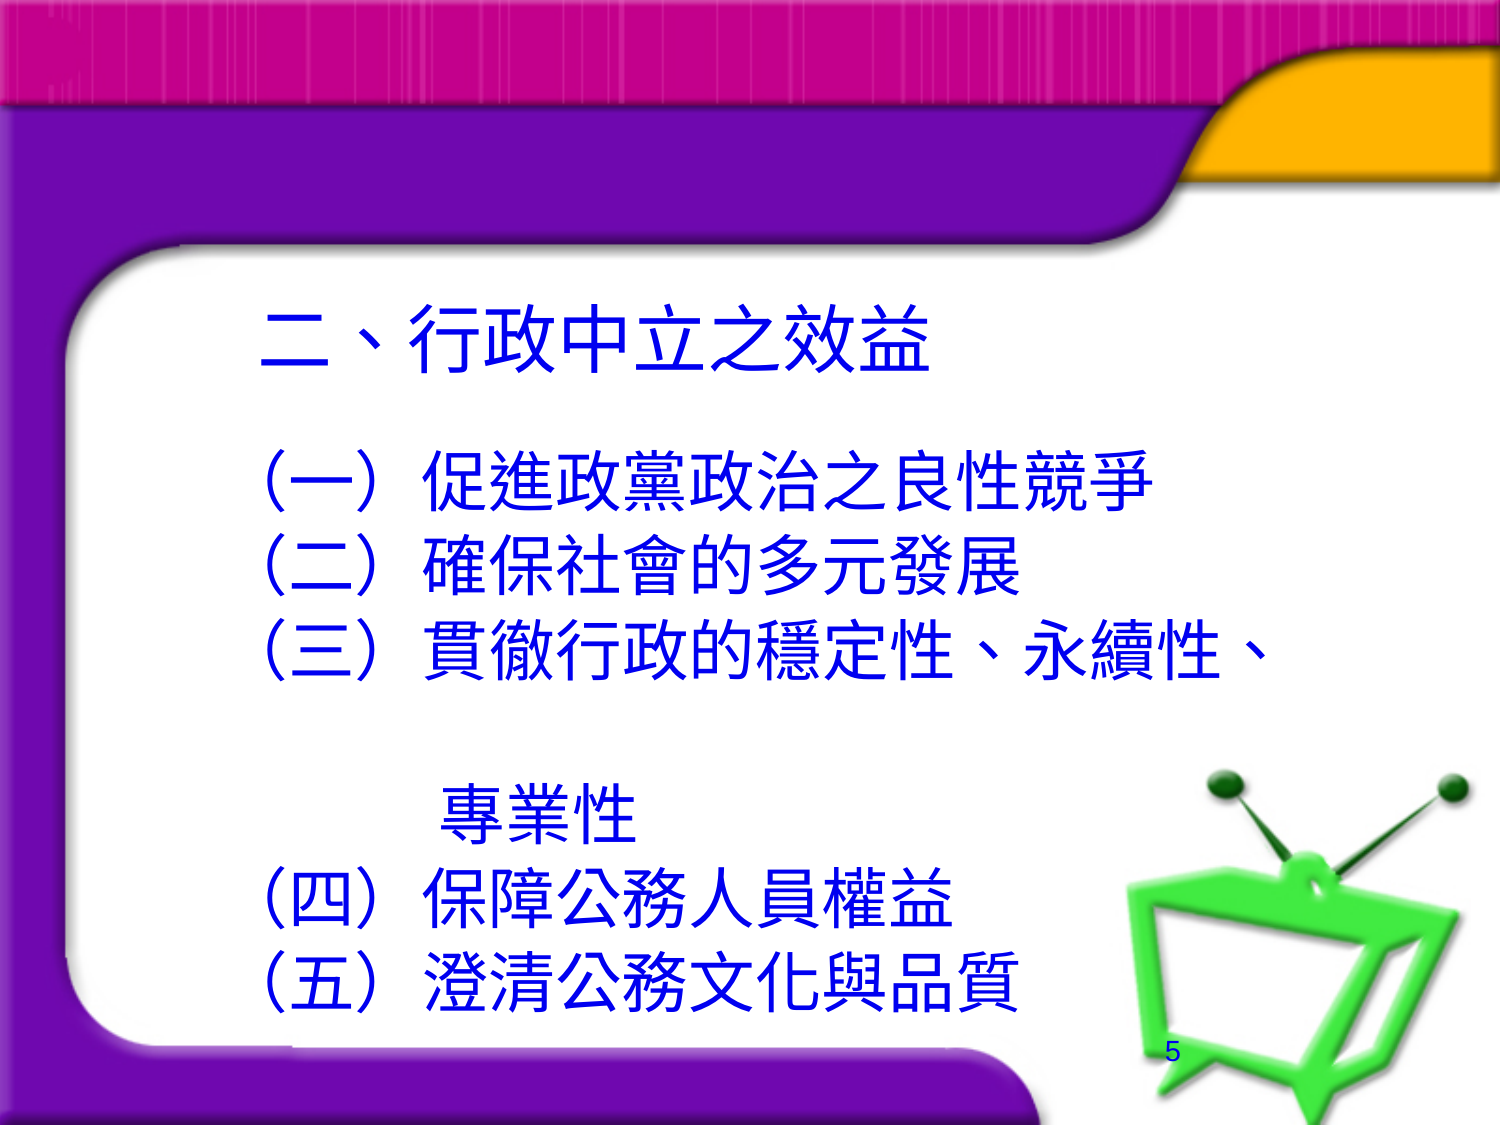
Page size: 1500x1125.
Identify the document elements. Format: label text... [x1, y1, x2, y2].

text_box 二、行政中立之效益 [242, 267, 1104, 407]
text_box [1149, 1025, 1463, 1101]
text_box （一）促進政黨政治之良性競爭 （二）確保社會的多元發展 （三）貫徹行政的穩定性、永續性、 專業性 （四）保障公務人員權益 （五）澄清公務文化與品質 [206, 432, 1305, 967]
